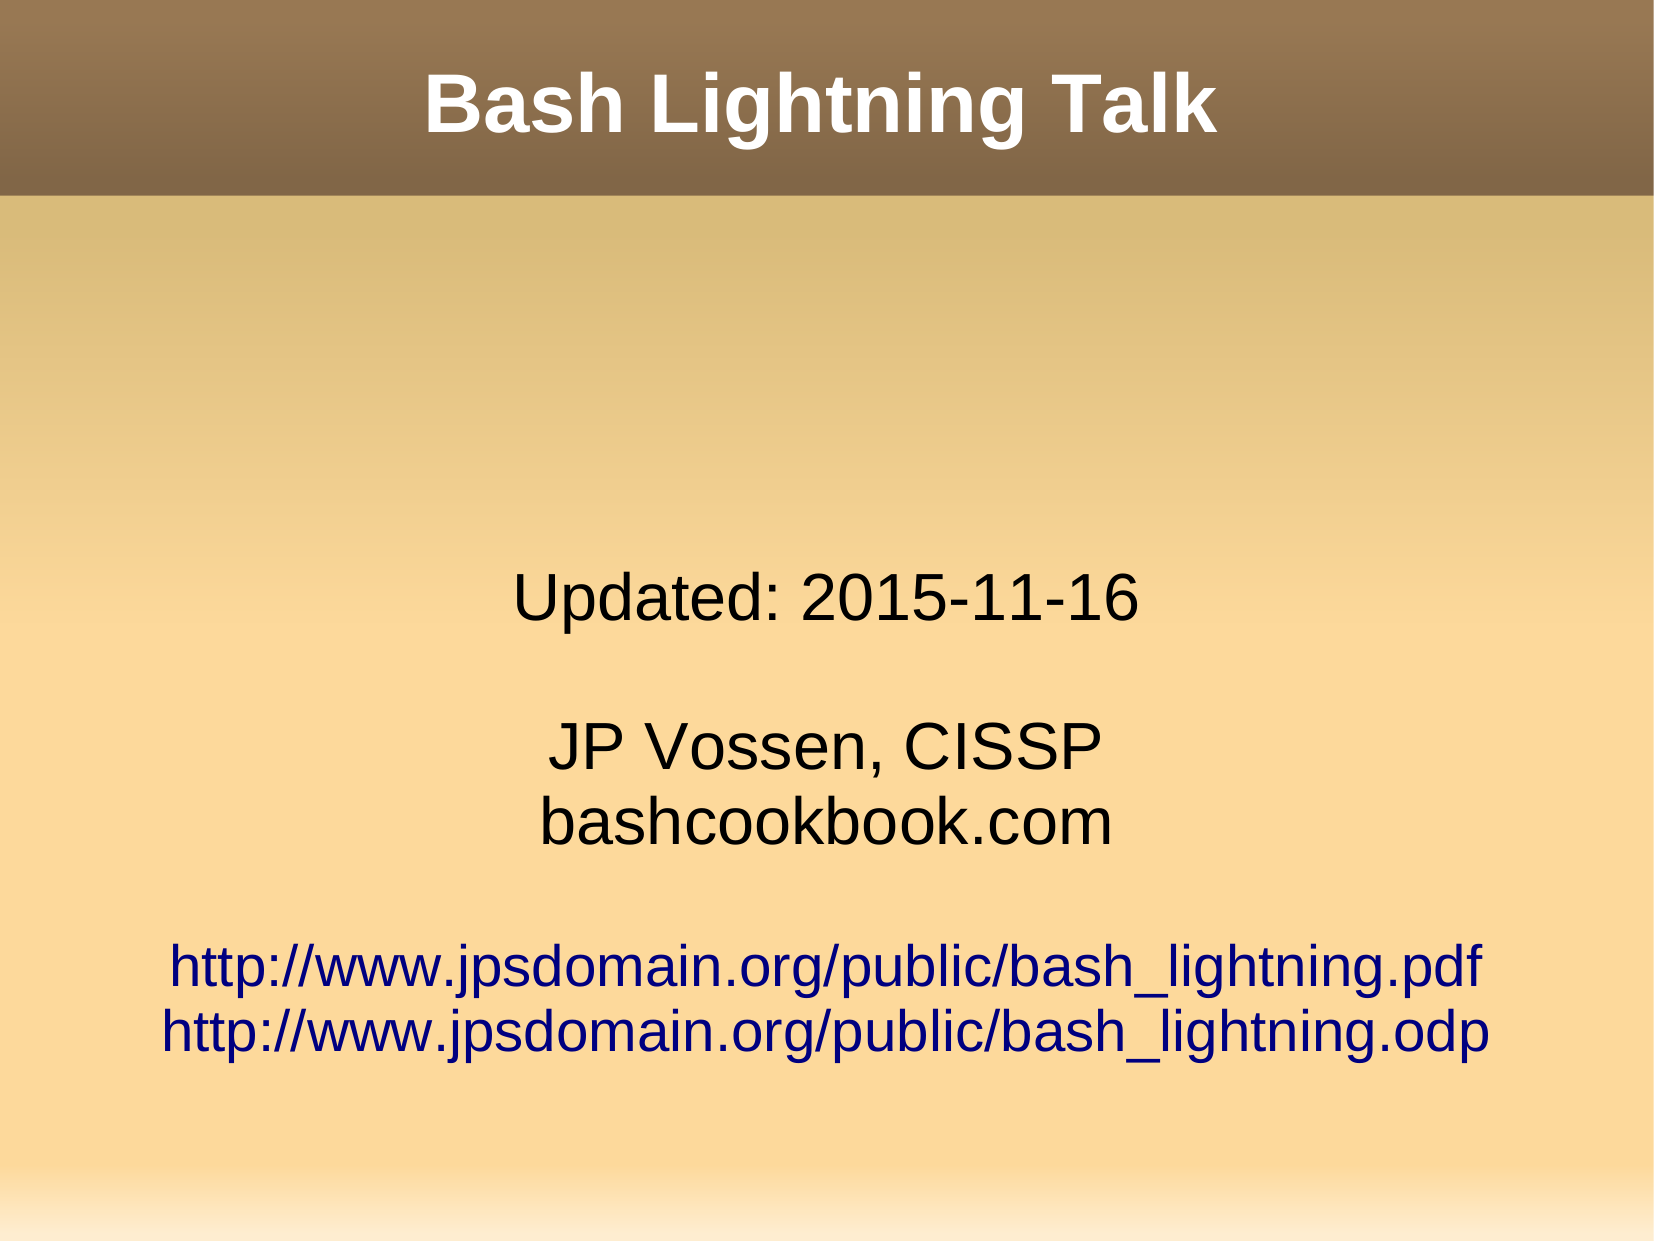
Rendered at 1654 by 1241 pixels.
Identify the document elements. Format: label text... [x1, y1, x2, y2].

subtitle Updated: 2015-11-16 JP Vossen, CISSP bashcookbook.com http://www.jpsdomain.org/public/bash_lightning.pdf http://www.jpsdomain.org/public/bash_lightning.odp [82, 290, 1571, 1109]
title Bash Lightning Talk [76, 0, 1565, 207]
picture [0, 0, 1654, 1241]
